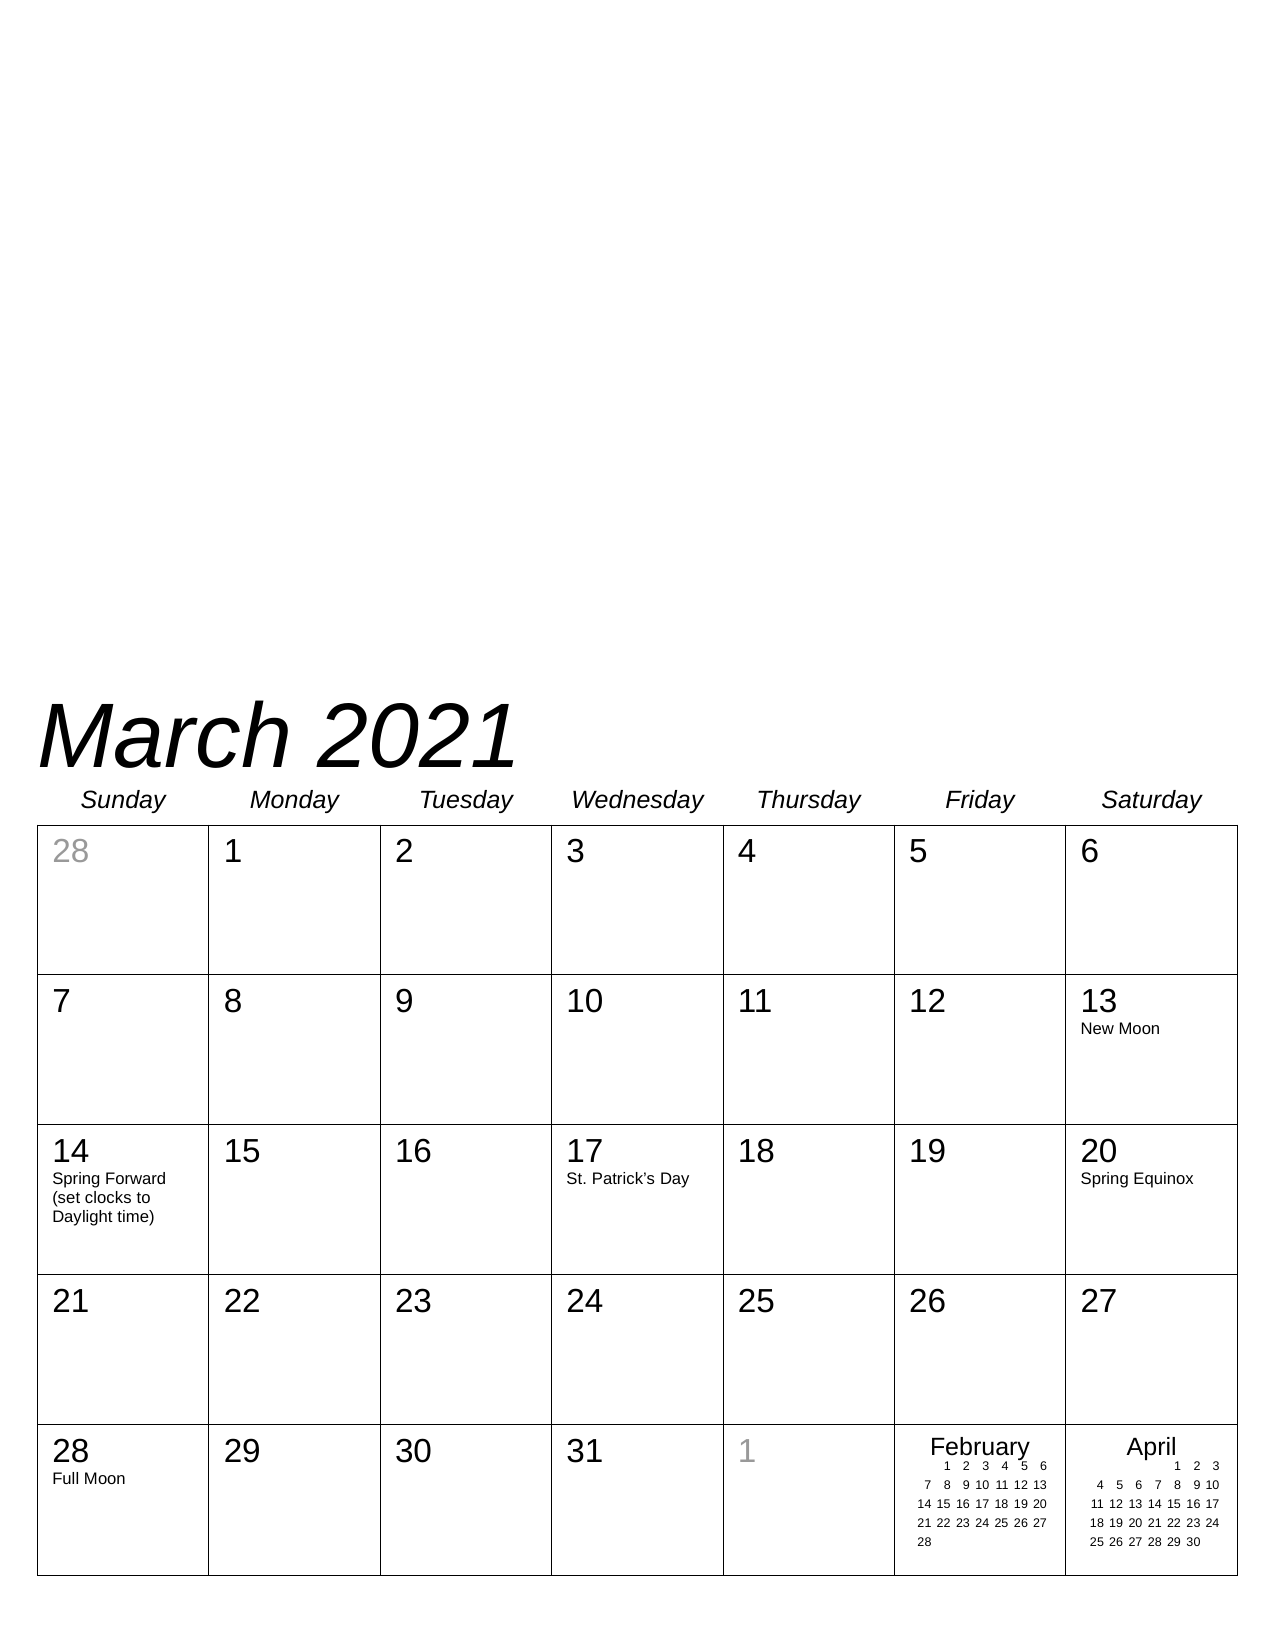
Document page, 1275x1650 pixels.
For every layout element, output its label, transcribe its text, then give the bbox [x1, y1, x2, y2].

table_header [912, 1460, 931, 1478]
table_cell 11 [724, 975, 894, 1124]
table_cell 28 [1142, 1535, 1162, 1553]
table_cell 26 [1104, 1535, 1123, 1553]
table_cell 26 [895, 1275, 1065, 1424]
table_cell 27 [1066, 1275, 1237, 1424]
table_header 28 [38, 826, 208, 974]
table_cell 28 [912, 1535, 931, 1553]
table_cell 10 [552, 975, 723, 1124]
table_cell 9 [1181, 1478, 1200, 1497]
table_header 3 [552, 826, 723, 974]
table_header 1 [931, 1460, 951, 1478]
table_cell 25 [1085, 1535, 1104, 1553]
table_header [1142, 1460, 1162, 1478]
table_cell 17 [1200, 1497, 1220, 1516]
table_cell 30 [1181, 1535, 1200, 1553]
table_cell 14 [912, 1497, 931, 1516]
table_cell [1085, 1553, 1104, 1572]
table_cell 17 St. Patrick’s Day [552, 1125, 723, 1274]
table_header Friday [895, 779, 1066, 824]
table_cell 11 [989, 1478, 1009, 1497]
table_cell 31 [552, 1425, 723, 1575]
table_cell 10 [970, 1478, 989, 1497]
table_cell April [1066, 1425, 1237, 1575]
table_cell [912, 1553, 931, 1572]
table_cell 23 [1181, 1516, 1200, 1535]
table_cell [1200, 1553, 1220, 1572]
table_header [1085, 1460, 1104, 1478]
table_header [1104, 1460, 1123, 1478]
table_header 2 [1181, 1460, 1200, 1478]
table_cell 7 [1142, 1478, 1162, 1497]
table_cell February [895, 1425, 1065, 1575]
table_cell [1123, 1553, 1142, 1572]
table_cell 16 [951, 1497, 970, 1516]
table_cell [1028, 1553, 1047, 1572]
table_cell 23 [951, 1516, 970, 1535]
table_cell 13 [1123, 1497, 1142, 1516]
table_cell 8 [209, 975, 380, 1124]
table_cell 7 [912, 1478, 931, 1497]
table_cell 15 [931, 1497, 951, 1516]
table_cell 9 [951, 1478, 970, 1497]
table_cell [1162, 1553, 1181, 1572]
table_cell 19 [1104, 1516, 1123, 1535]
table_cell 29 [209, 1425, 380, 1575]
table_cell [989, 1553, 1009, 1572]
table_header 6 [1066, 826, 1237, 974]
table_cell 27 [1123, 1535, 1142, 1553]
table_header 3 [970, 1460, 989, 1478]
table_header Monday [209, 779, 380, 824]
table_cell 14 Spring Forward (set clocks to Daylight time) [38, 1125, 208, 1274]
table_cell 28 Full Moon [38, 1425, 208, 1575]
table_header 2 [381, 826, 551, 974]
table_header 3 [1200, 1460, 1220, 1478]
table_cell 6 [1123, 1478, 1142, 1497]
table_cell 25 [989, 1516, 1009, 1535]
table_cell 18 [989, 1497, 1009, 1516]
table_cell [970, 1535, 989, 1553]
table_cell 21 [1142, 1516, 1162, 1535]
table_header 2 [951, 1460, 970, 1478]
table_header 1 [209, 826, 380, 974]
table_cell 19 [1009, 1497, 1028, 1516]
table_header Saturday [1066, 779, 1238, 824]
table_cell 22 [1162, 1516, 1181, 1535]
table_cell 30 [381, 1425, 551, 1575]
table_cell 20 [1123, 1516, 1142, 1535]
table_cell [1104, 1553, 1123, 1572]
table_cell 11 [1085, 1497, 1104, 1516]
table_cell 19 [895, 1125, 1065, 1274]
table_header 4 [724, 826, 894, 974]
table_cell 5 [1104, 1478, 1123, 1497]
table_cell 8 [1162, 1478, 1181, 1497]
table_cell 21 [912, 1516, 931, 1535]
table_cell 1 [724, 1425, 894, 1575]
table_header Wednesday [552, 779, 723, 824]
table_cell 24 [970, 1516, 989, 1535]
table_header Tuesday [380, 779, 552, 824]
table_cell 13 [1028, 1478, 1047, 1497]
table_cell 12 [1104, 1497, 1123, 1516]
table_cell 22 [931, 1516, 951, 1535]
table_cell 27 [1028, 1516, 1047, 1535]
table_cell 14 [1142, 1497, 1162, 1516]
table_cell 22 [209, 1275, 380, 1424]
table_cell 17 [970, 1497, 989, 1516]
table_cell [1200, 1535, 1220, 1553]
table_header 5 [895, 826, 1065, 974]
table_cell [1009, 1553, 1028, 1572]
table_header Sunday [38, 779, 209, 824]
table_cell 21 [38, 1275, 208, 1424]
table_cell 12 [895, 975, 1065, 1124]
title March 2021 [37, 660, 1238, 812]
table_header 1 [1162, 1460, 1181, 1478]
table_cell 16 [381, 1125, 551, 1274]
table_cell 20 Spring Equinox [1066, 1125, 1237, 1274]
table_cell 7 [38, 975, 208, 1124]
table_cell 15 [209, 1125, 380, 1274]
table_header [1123, 1460, 1142, 1478]
table_cell [931, 1535, 951, 1553]
table_cell [1181, 1553, 1200, 1572]
table_cell 24 [1200, 1516, 1220, 1535]
table_cell 16 [1181, 1497, 1200, 1516]
table_cell [951, 1553, 970, 1572]
table_cell 25 [724, 1275, 894, 1424]
table_cell 12 [1009, 1478, 1028, 1497]
table_header 6 [1028, 1460, 1047, 1478]
table_header 5 [1009, 1460, 1028, 1478]
table_cell [1009, 1535, 1028, 1553]
table_cell [989, 1535, 1009, 1553]
table_cell 20 [1028, 1497, 1047, 1516]
table_cell 4 [1085, 1478, 1104, 1497]
table_cell 29 [1162, 1535, 1181, 1553]
table_cell [970, 1553, 989, 1572]
table_cell 9 [381, 975, 551, 1124]
table_cell 18 [724, 1125, 894, 1274]
table_cell 8 [931, 1478, 951, 1497]
table_cell 26 [1009, 1516, 1028, 1535]
table_cell 24 [552, 1275, 723, 1424]
table_cell 23 [381, 1275, 551, 1424]
table_cell [1142, 1553, 1162, 1572]
table_cell 10 [1200, 1478, 1220, 1497]
table_header Thursday [723, 779, 895, 824]
table_cell 15 [1162, 1497, 1181, 1516]
table_header 4 [989, 1460, 1009, 1478]
table_cell 18 [1085, 1516, 1104, 1535]
table_cell [951, 1535, 970, 1553]
table_cell [931, 1553, 951, 1572]
table_cell 13 New Moon [1066, 975, 1237, 1124]
table_cell [1028, 1535, 1047, 1553]
